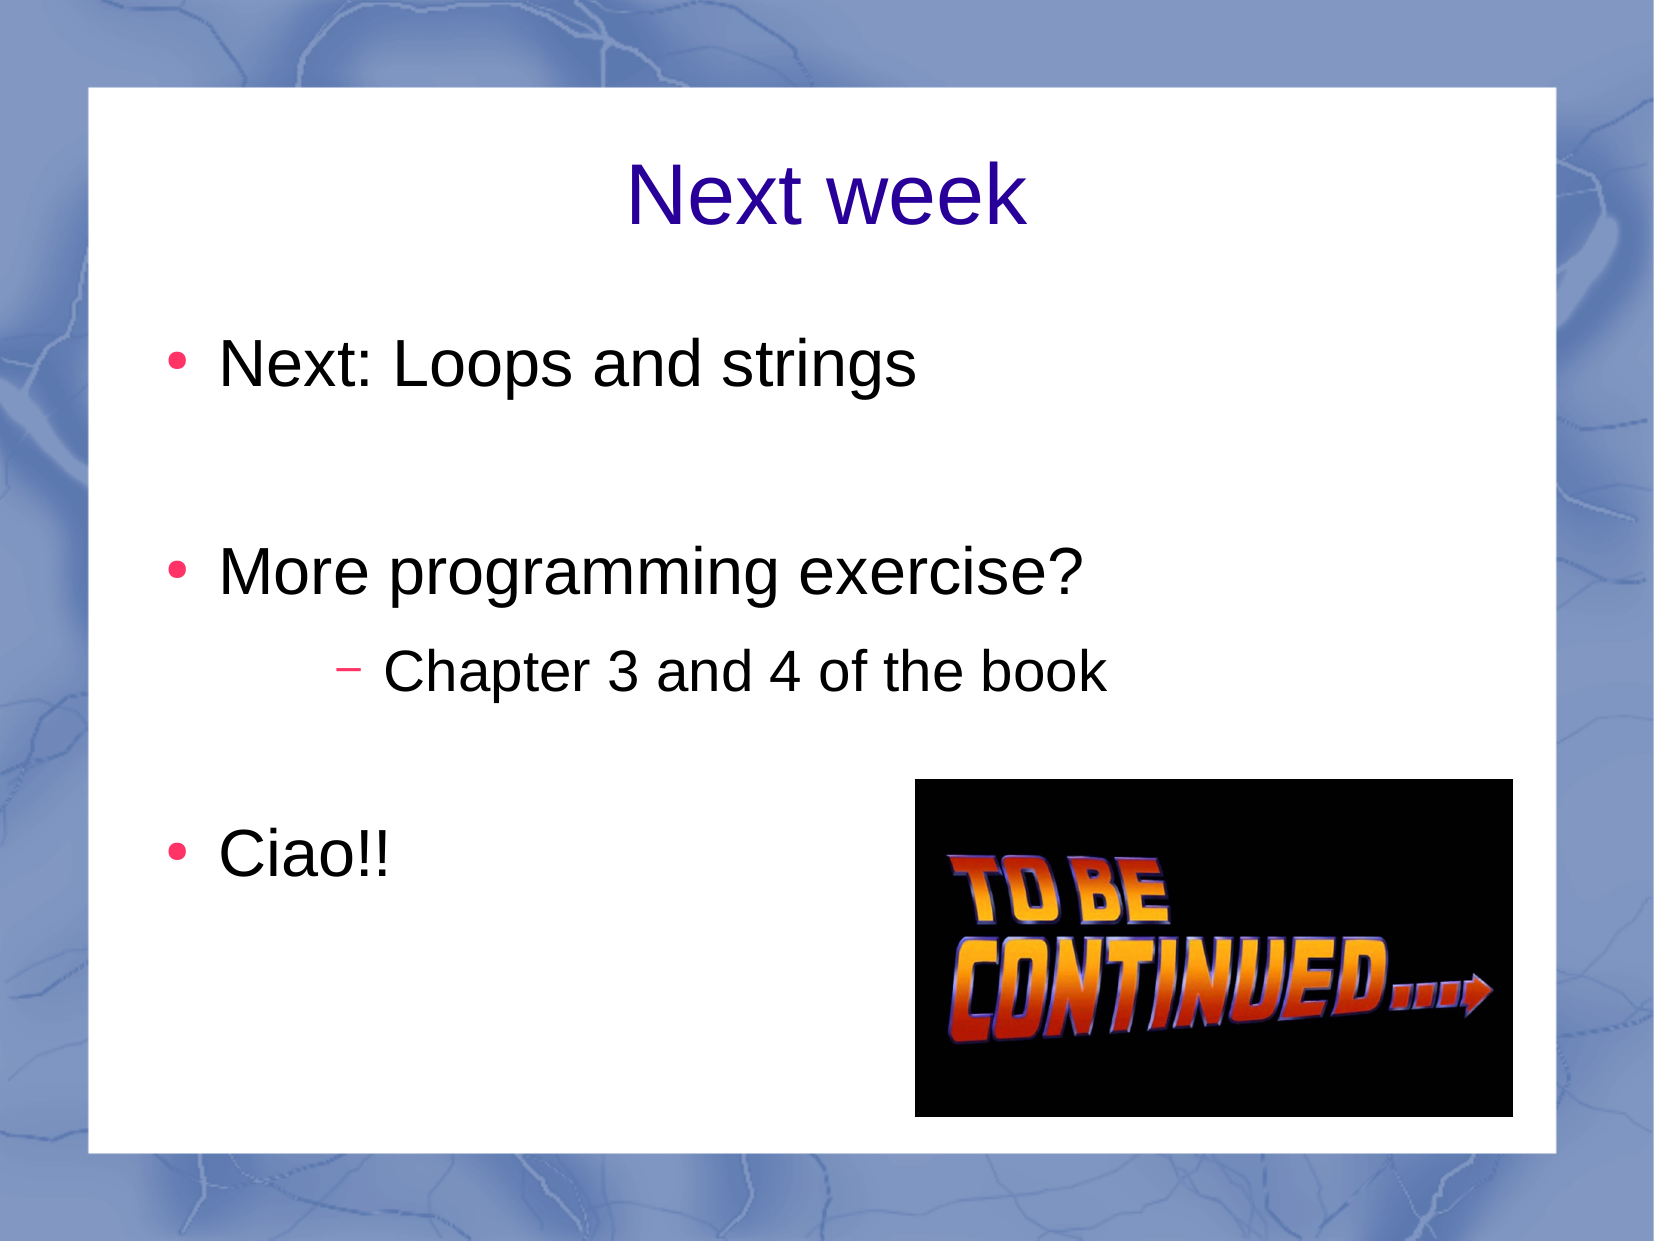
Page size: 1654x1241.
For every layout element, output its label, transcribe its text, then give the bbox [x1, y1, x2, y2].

title Next week [118, 90, 1536, 298]
list Next: Loops and strings More programming exercise? Chapter 3 and 4 of the book Ciao!! [147, 325, 1506, 1045]
picture [0, 0, 1654, 1241]
